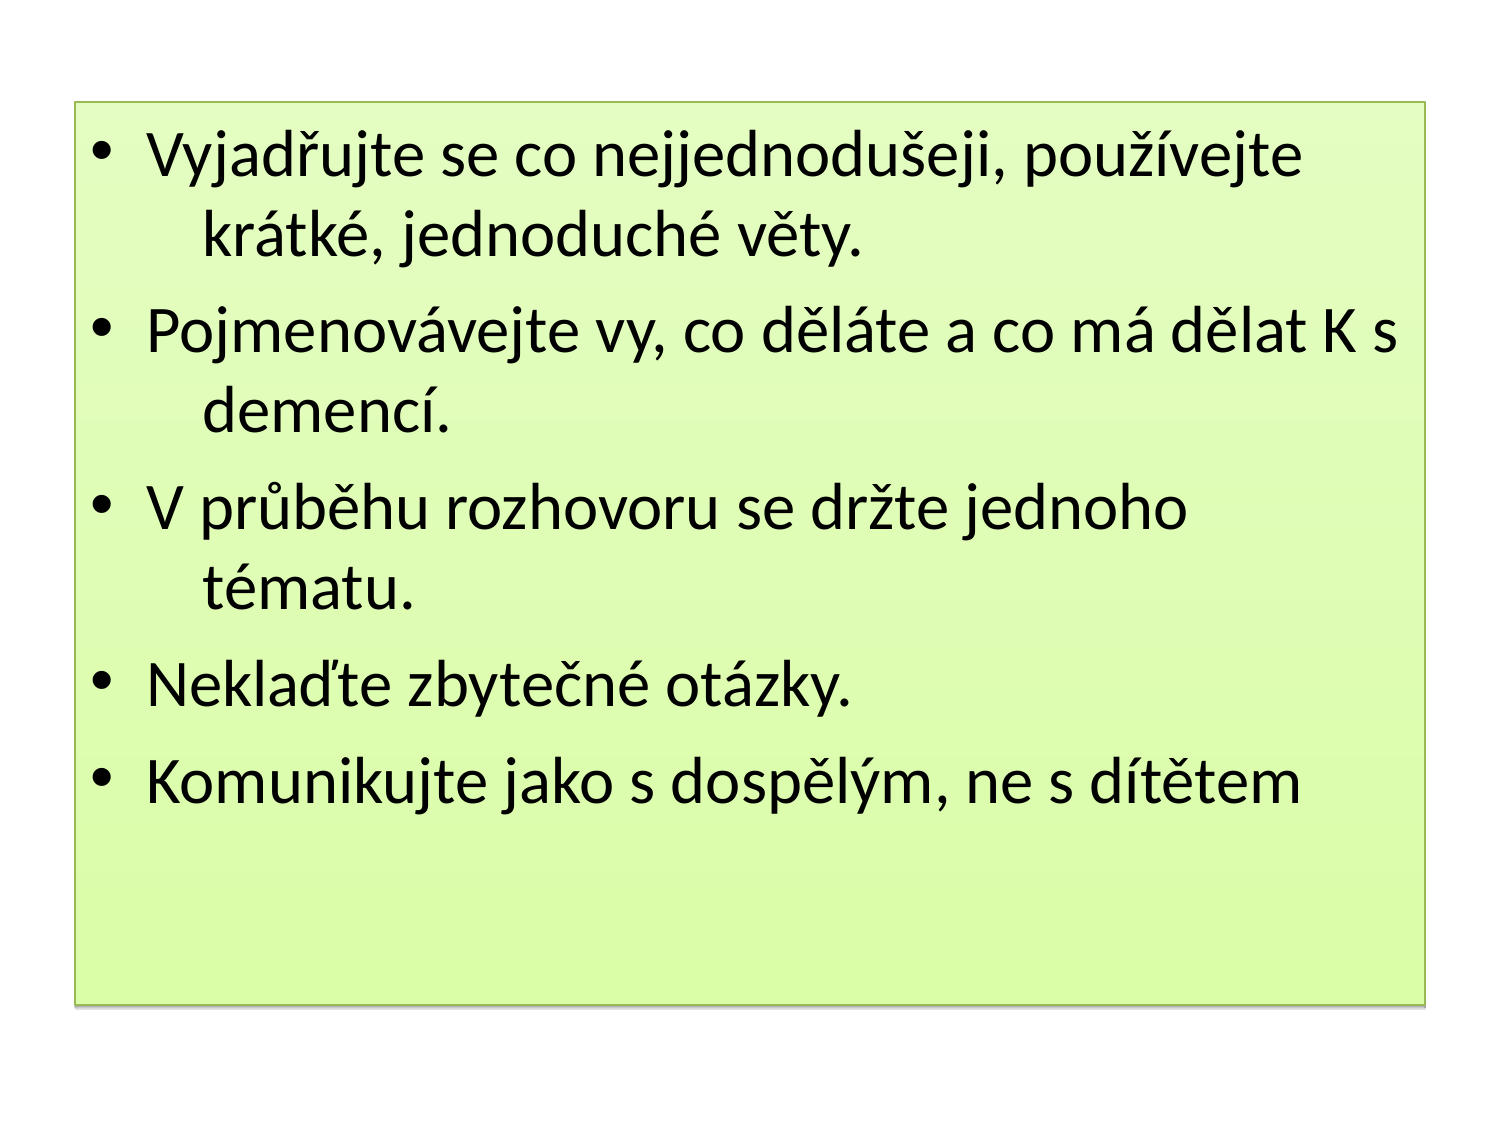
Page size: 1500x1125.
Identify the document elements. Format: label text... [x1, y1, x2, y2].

list Vyjadřujte se co nejjednodušeji, používejte krátké, jednoduché věty. Pojmenovávejte vy, co děláte a co má dělat K s demencí. V průběhu rozhovoru se držte jednoho tématu. Neklaďte zbytečné otázky. Komunikujte jako s dospělým, ne s dítětem [75, 101, 1426, 1005]
